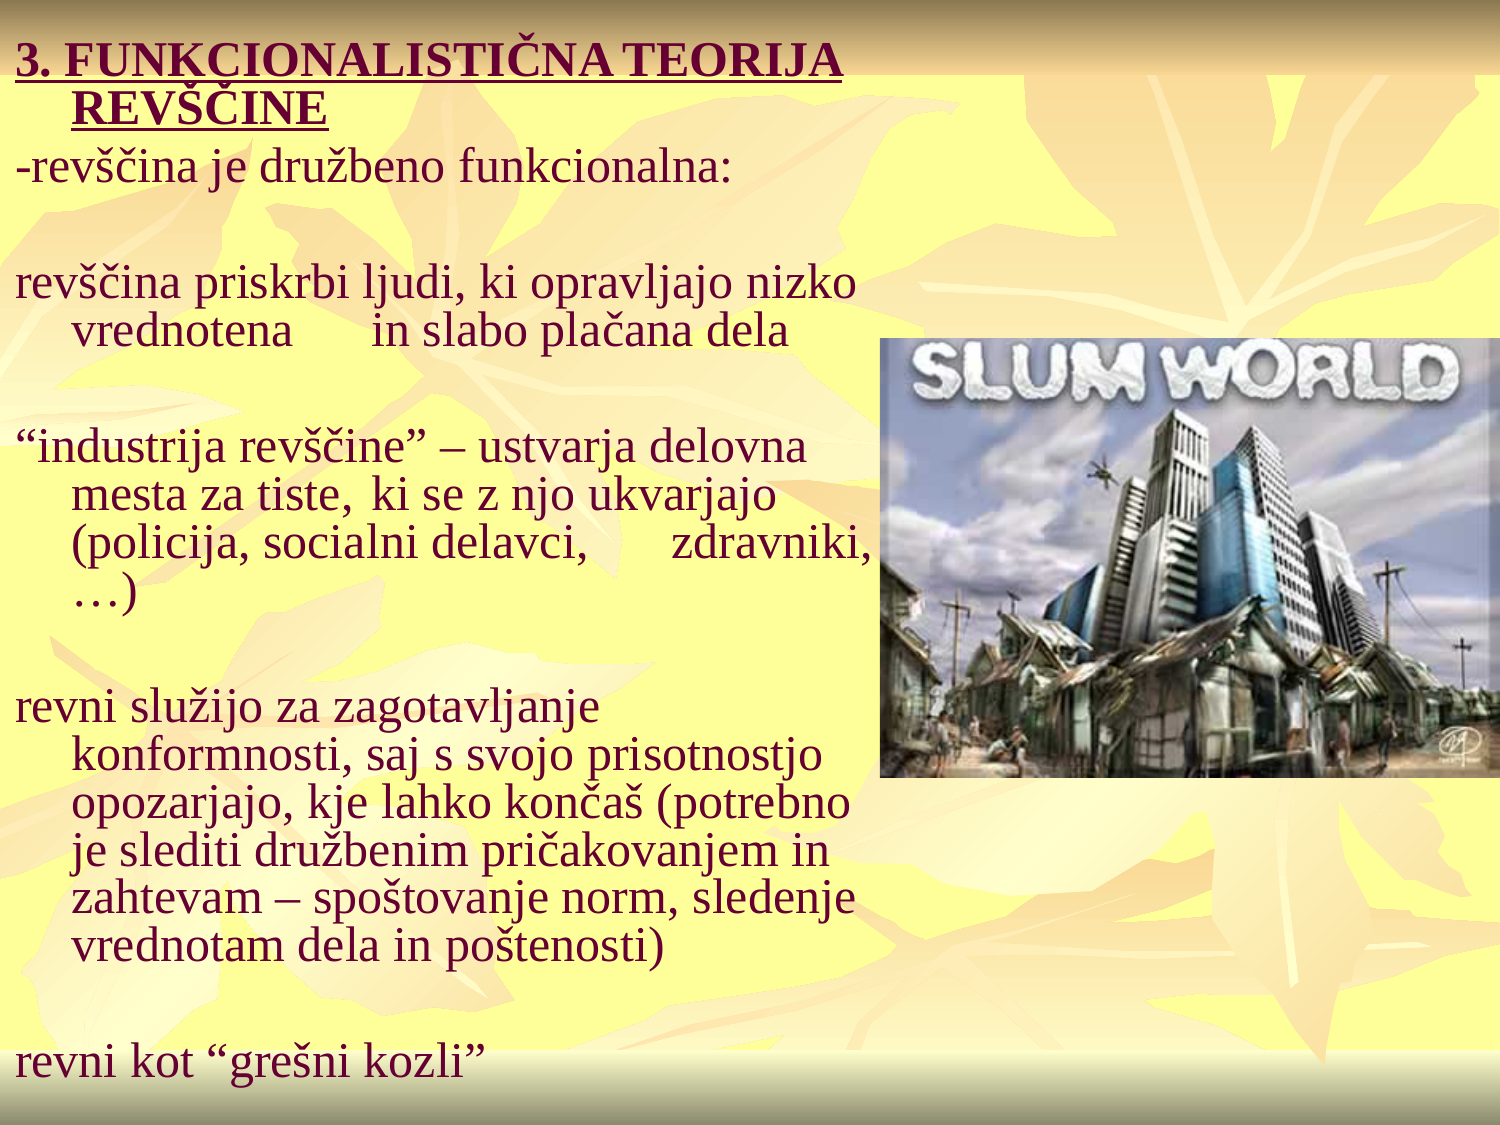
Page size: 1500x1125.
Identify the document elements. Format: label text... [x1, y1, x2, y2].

picture [879, 338, 1500, 778]
list 3. FUNKCIONALISTIČNA TEORIJA REVŠČINE -revščina je družbeno funkcionalna: revščina priskrbi ljudi, ki opravljajo nizko vrednotena in slabo plačana dela “industrija revščine” – ustvarja delovna mesta za tiste, ki se z njo ukvarjajo (policija, socialni delavci, zdravniki,…) revni služijo za zagotavljanje konformnosti, saj s svojo prisotnostjo opozarjajo, kje lahko končaš (potrebno je slediti družbenim pričakovanjem in zahtevam – spoštovanje norm, sledenje vrednotam dela in poštenosti) revni kot “grešni kozli” [0, 31, 892, 1006]
